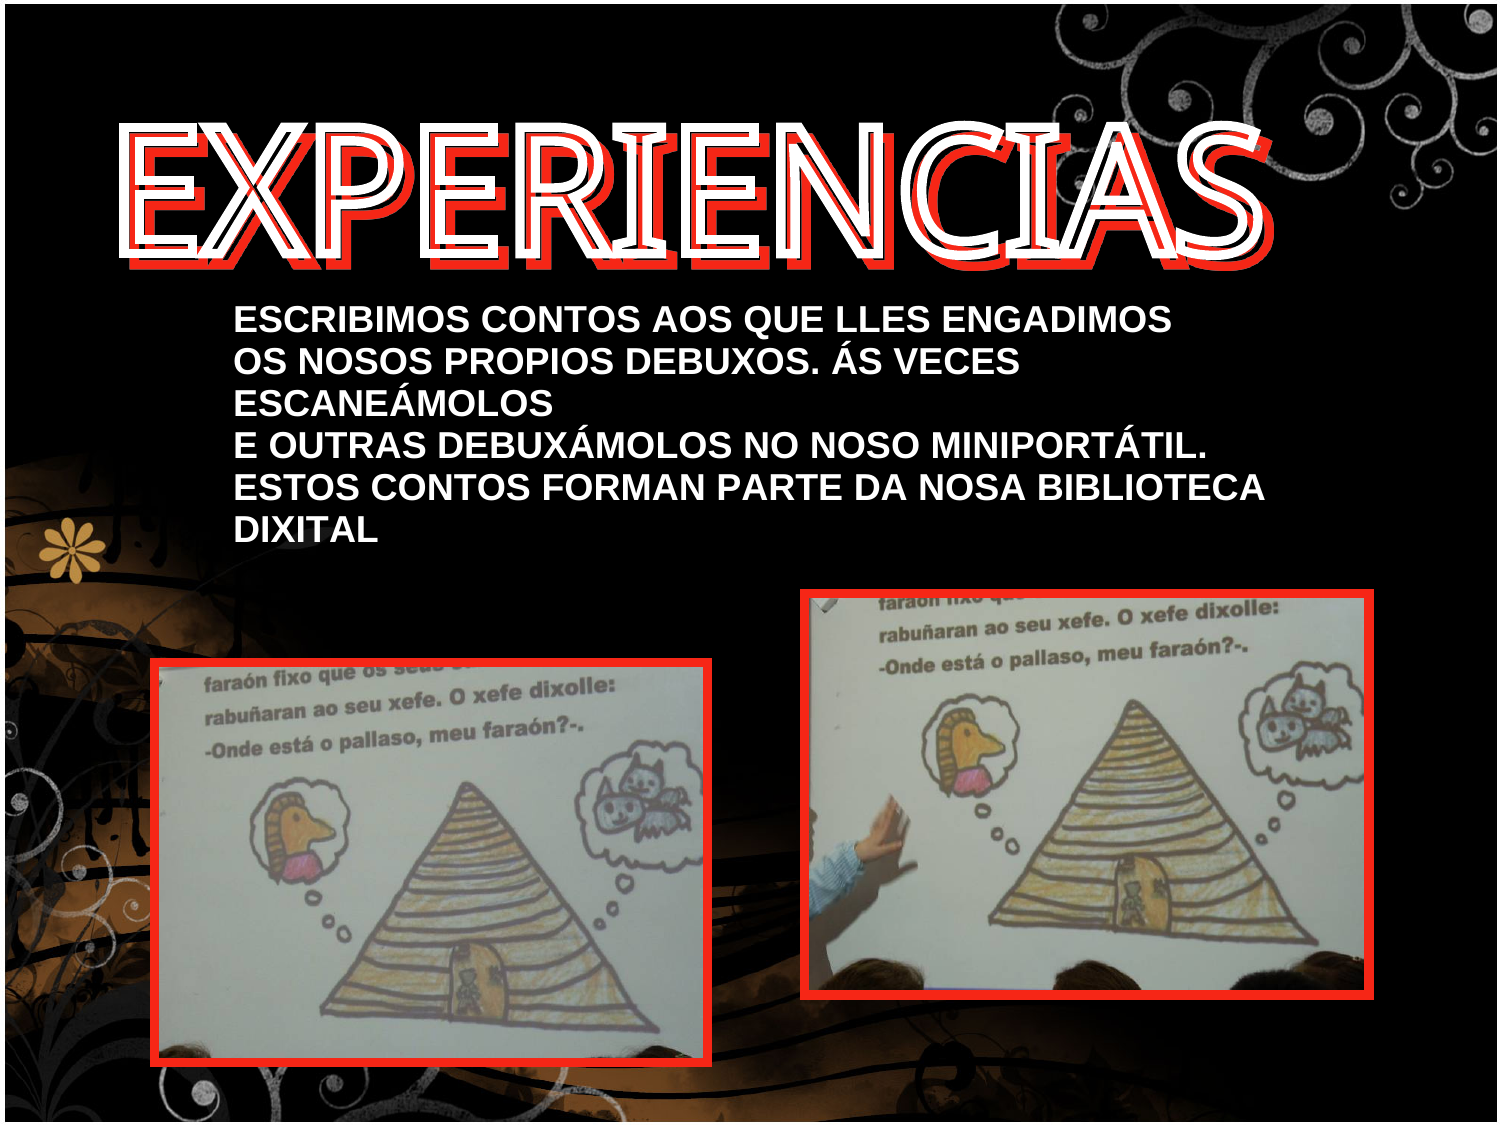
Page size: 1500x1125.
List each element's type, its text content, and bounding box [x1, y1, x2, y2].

text_box EXPERIENCIAS [123, 127, 193, 254]
text_box EXPERIENCIAS [905, 125, 999, 256]
text_box EXPERIENCIAS [320, 127, 399, 254]
text_box EXPERIENCIAS [1180, 125, 1258, 256]
text_box EXPERIENCIAS [424, 127, 493, 254]
text_box EXPERIENCIAS [685, 127, 754, 254]
text_box EXPERIENCIAS [780, 127, 879, 254]
text_box EXPERIENCIAS [519, 127, 608, 254]
text_box EXPERIENCIAS [617, 127, 662, 254]
text_box EXPERIENCIAS [1061, 126, 1172, 254]
picture [0, 0, 1500, 1125]
text_box EXPERIENCIAS [1010, 127, 1055, 254]
text_box EXPERIENCIAS [203, 127, 303, 254]
text_box ESCRIBIMOS CONTOS AOS QUE LLES ENGADIMOS OS NOSOS PROPIOS DEBUXOS. ÁS VECES ESCANEÁMOLOS E OUTRAS DEBUXÁMOLOS NO NOSO MINIPORTÁTIL. ESTOS CONTOS FORMAN PARTE DA NOSA BIBLIOTECA DIXITAL [218, 290, 1293, 559]
